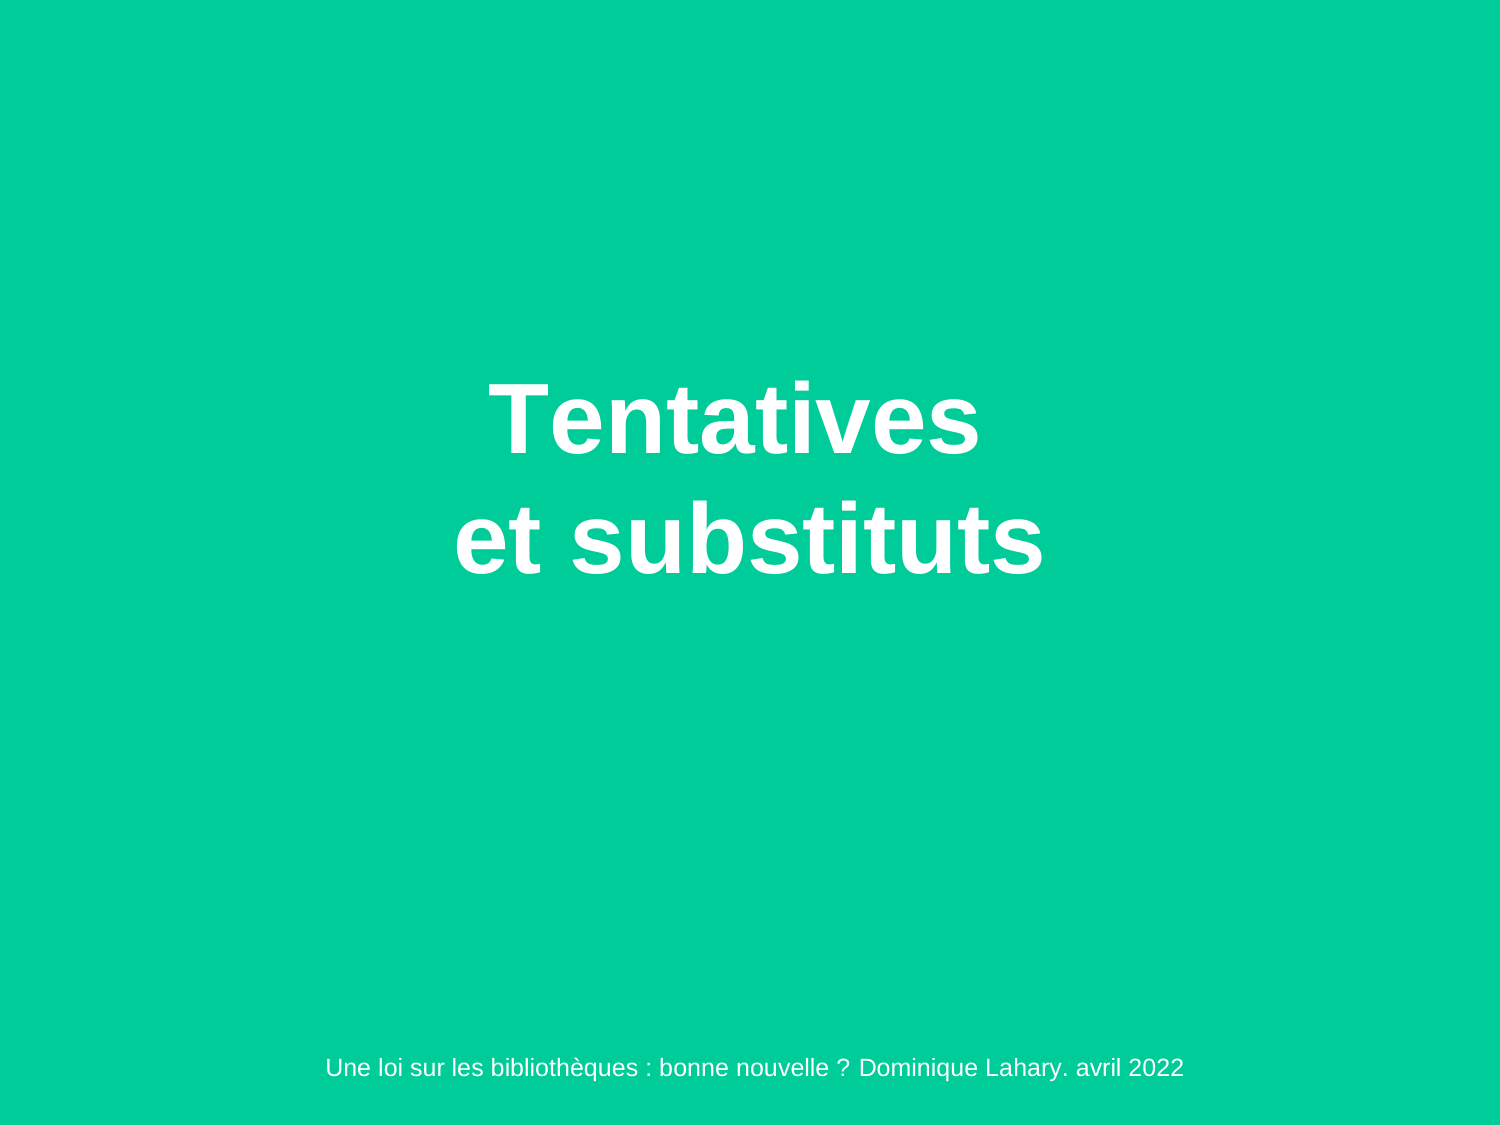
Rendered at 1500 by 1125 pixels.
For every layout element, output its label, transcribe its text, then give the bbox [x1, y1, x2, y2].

text_box Une loi sur les bibliothèques : bonne nouvelle ? Dominique Lahary. avril 2022 [55, 1044, 1456, 1120]
list Tentatives et substituts [53, 113, 1391, 917]
